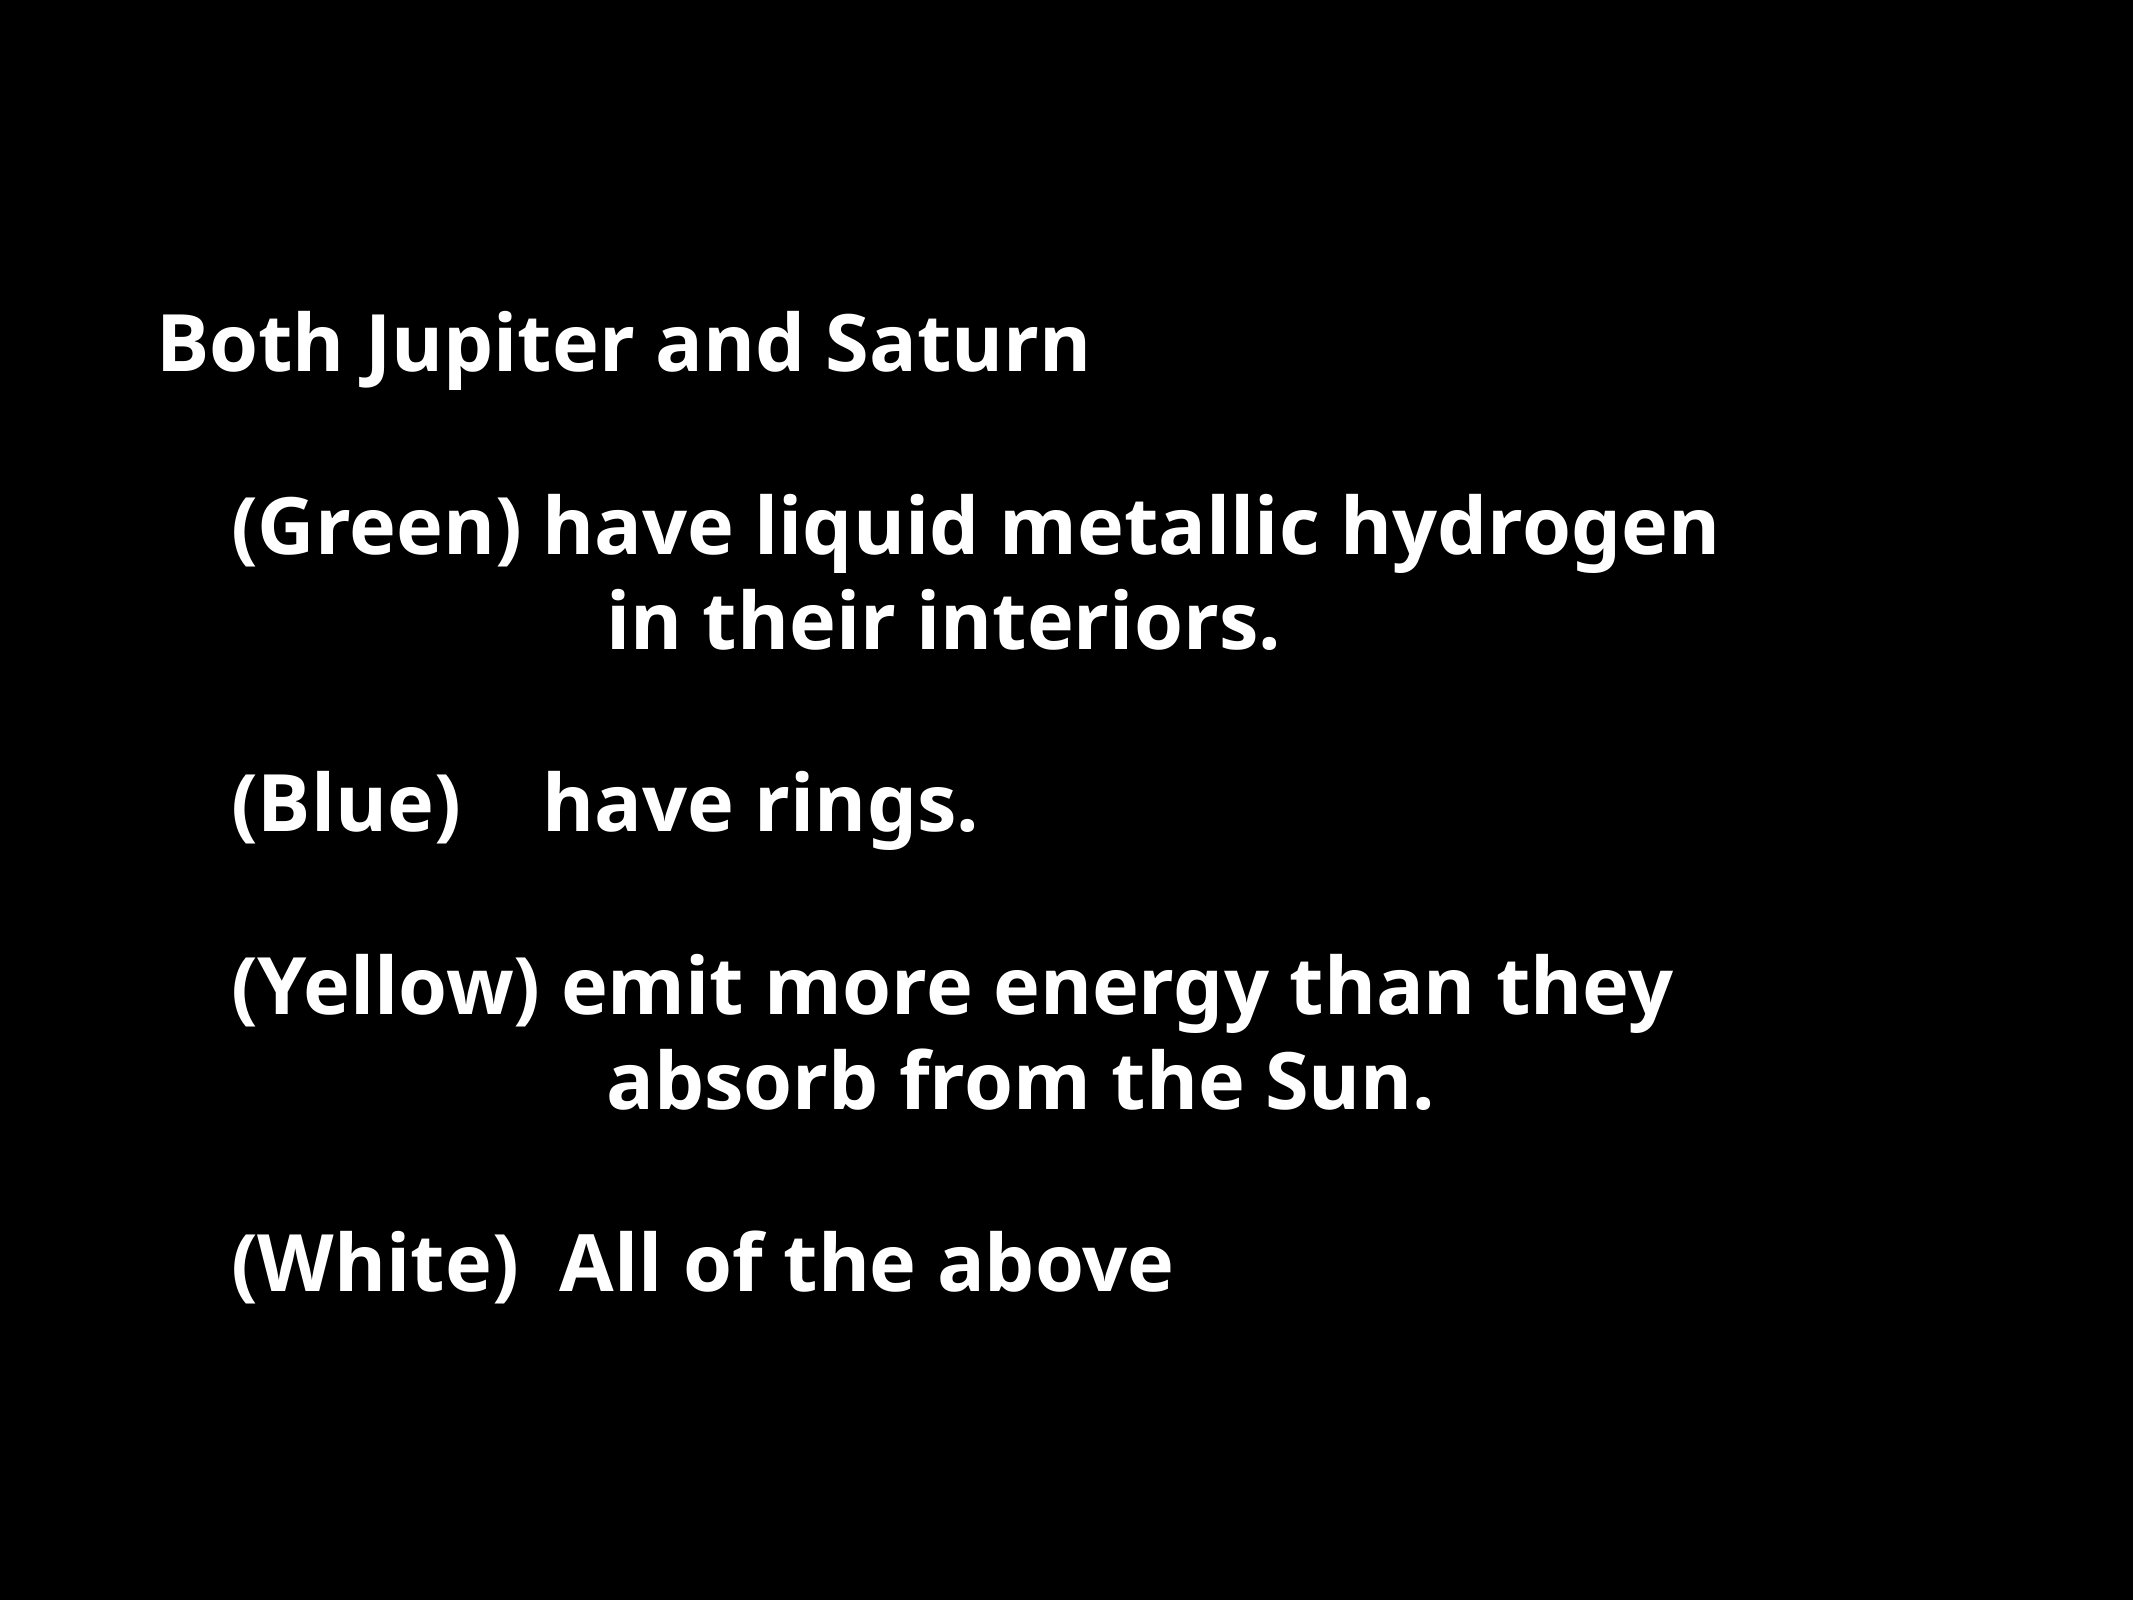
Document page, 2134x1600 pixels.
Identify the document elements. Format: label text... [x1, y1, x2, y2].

list Both Jupiter and Saturn (Green) have liquid metallic hydrogen in their interiors. (Blue) have rings. (Yellow) emit more energy than they absorb from the Sun. (White) All of the above [156, 208, 1978, 1392]
